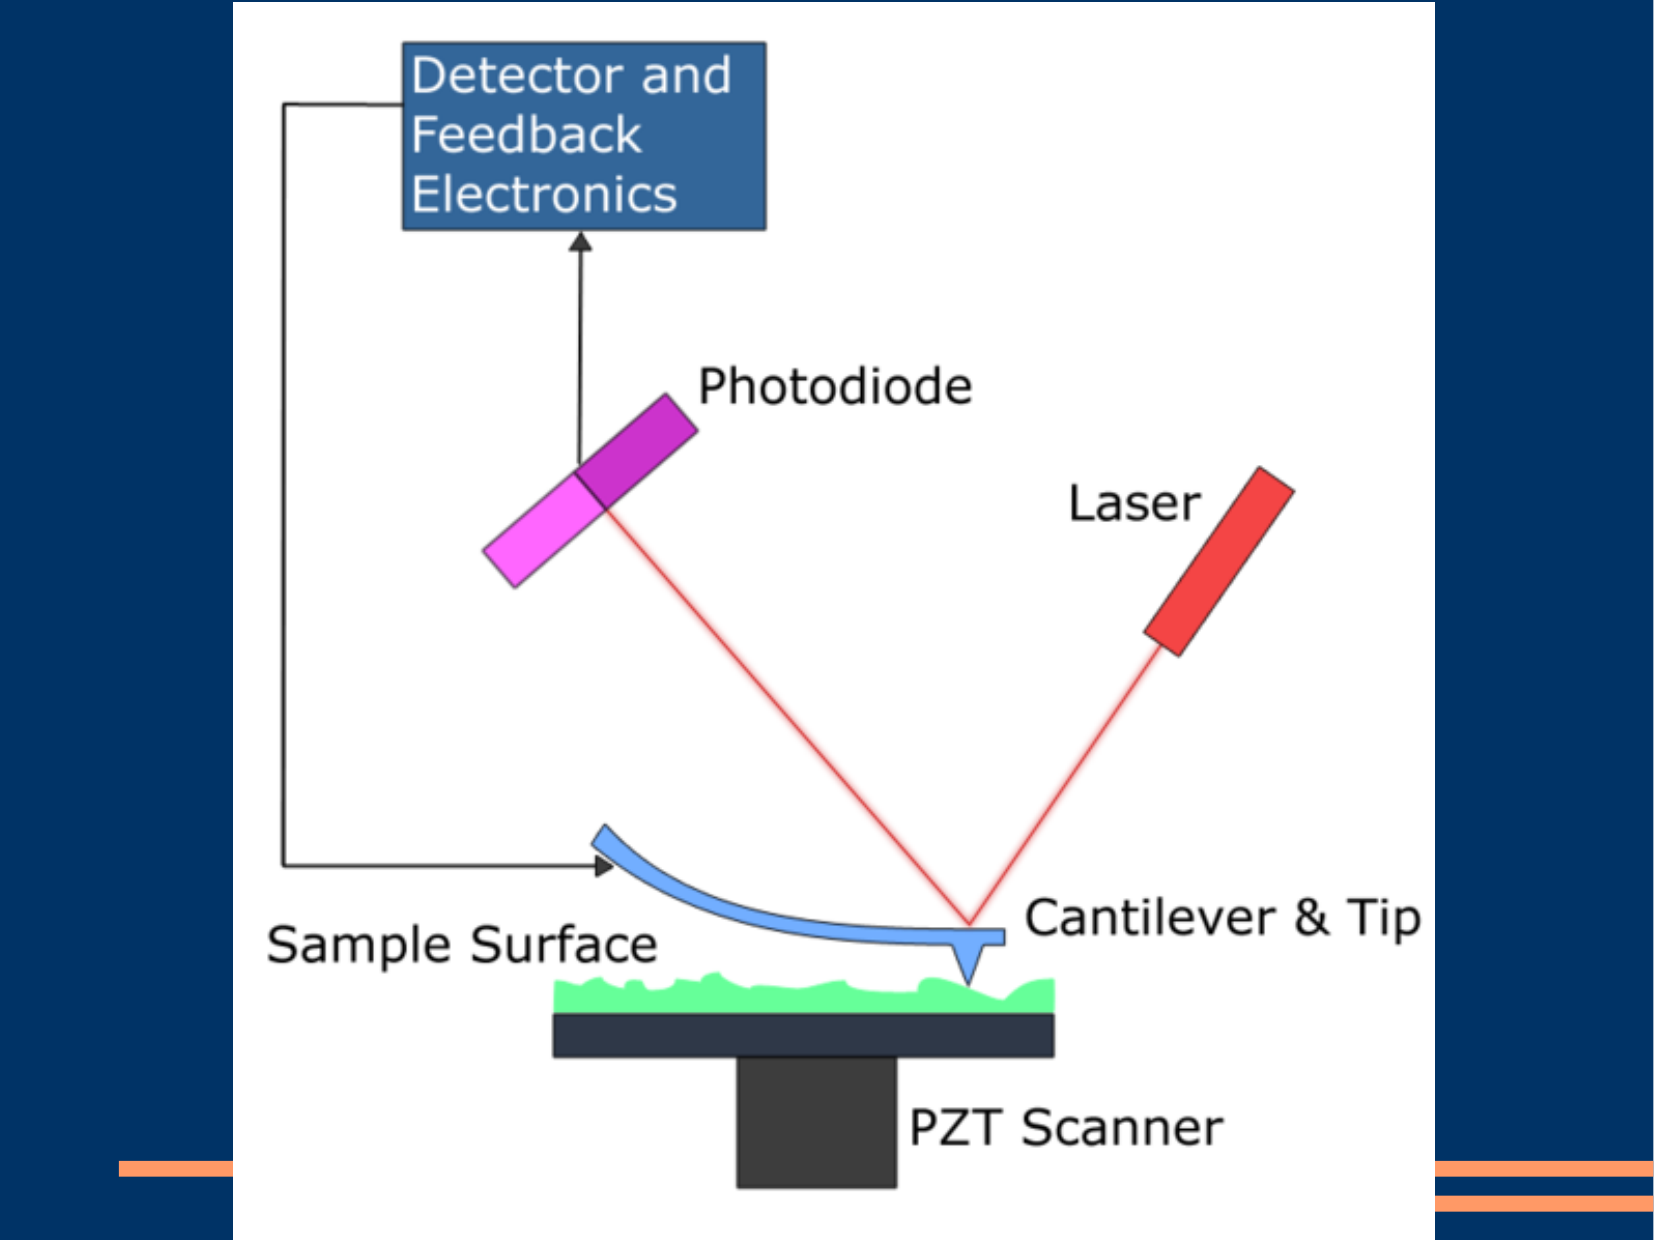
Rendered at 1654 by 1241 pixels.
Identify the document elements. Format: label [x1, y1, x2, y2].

picture [233, 2, 1435, 1241]
